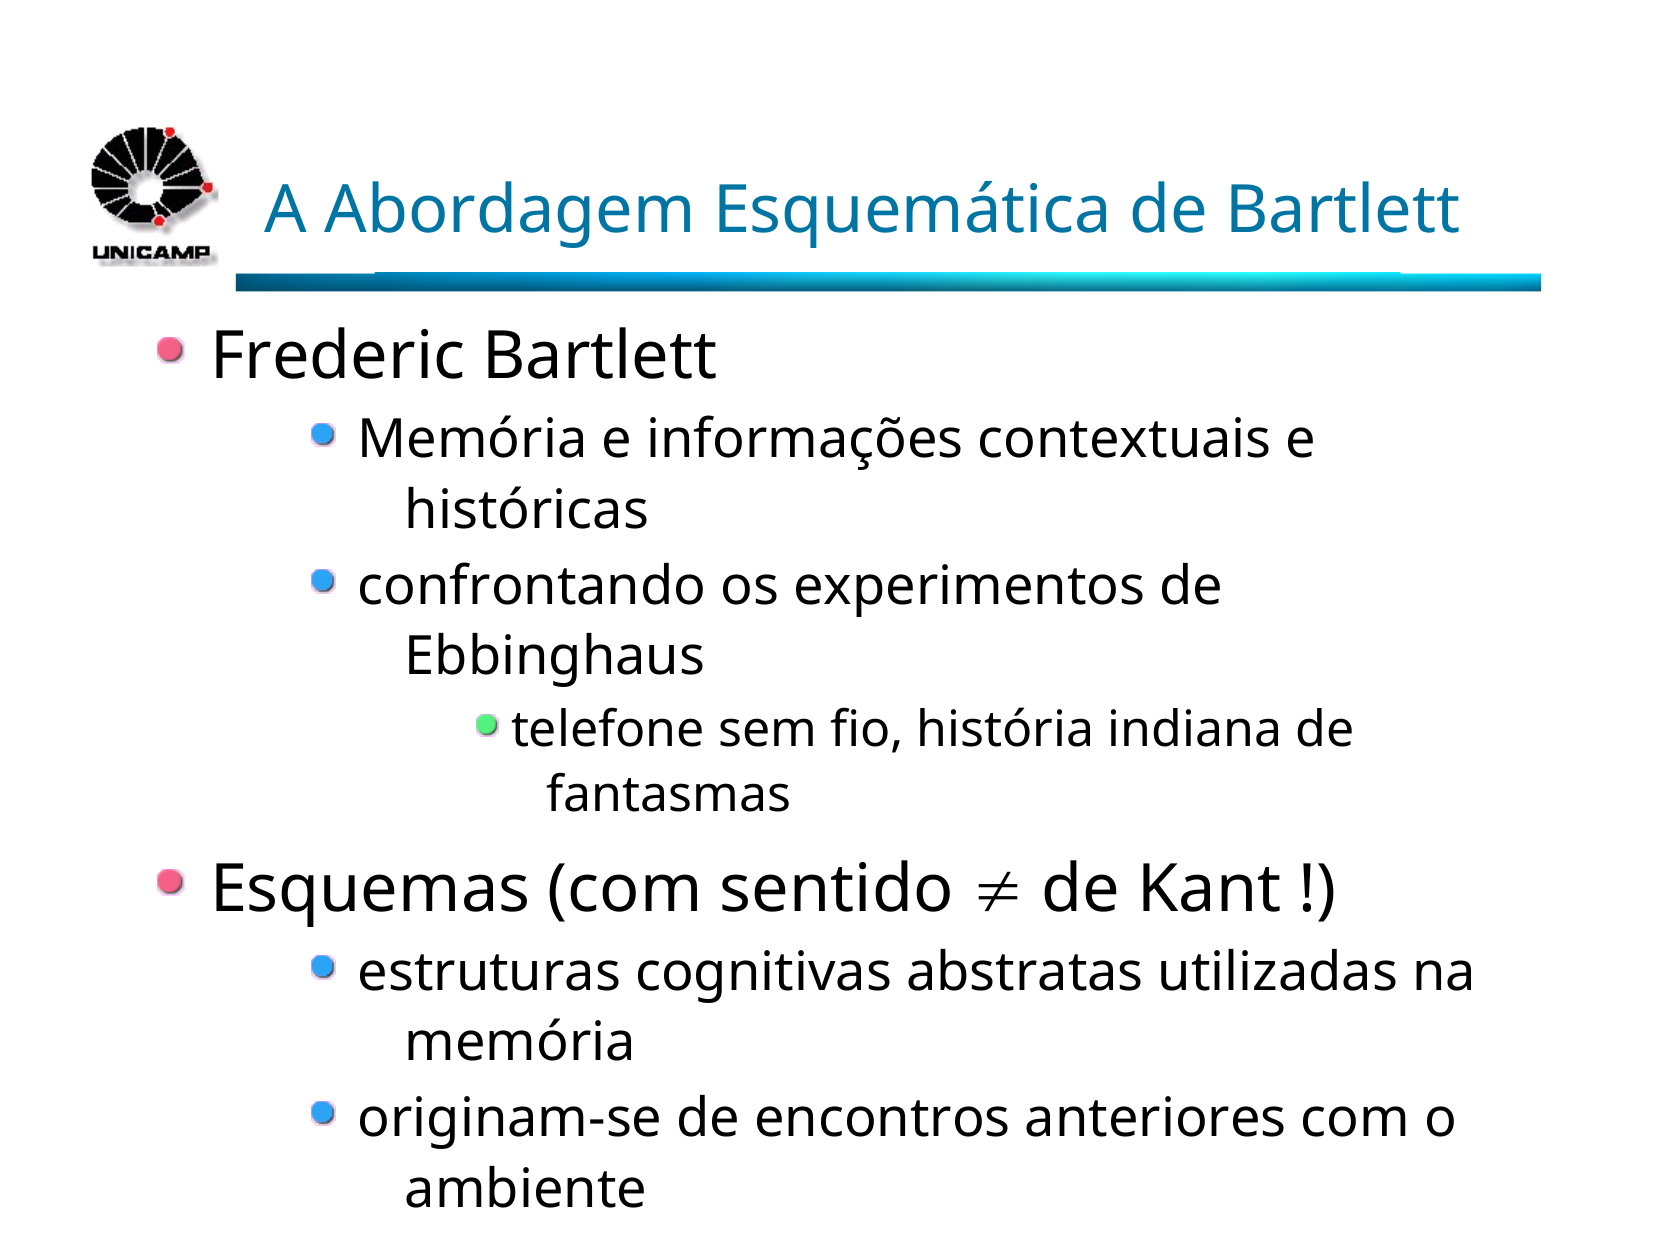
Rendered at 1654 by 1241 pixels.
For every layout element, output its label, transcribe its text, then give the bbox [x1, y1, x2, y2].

picture [125, 272, 1654, 295]
title A Abordagem Esquemática de Bartlett [264, 42, 1534, 250]
list Frederic Bartlett Memória e informações contextuais e históricas confrontando os experimentos de Ebbinghaus telefone sem fio, história indiana de fantasmas Esquemas (com sentido  de Kant !) estruturas cognitivas abstratas utilizadas na memória originam-se de encontros anteriores com o ambiente Recordação reconstrução, ou construção imaginativa, utilizando os esquemas como fundamento [121, 309, 1534, 1182]
